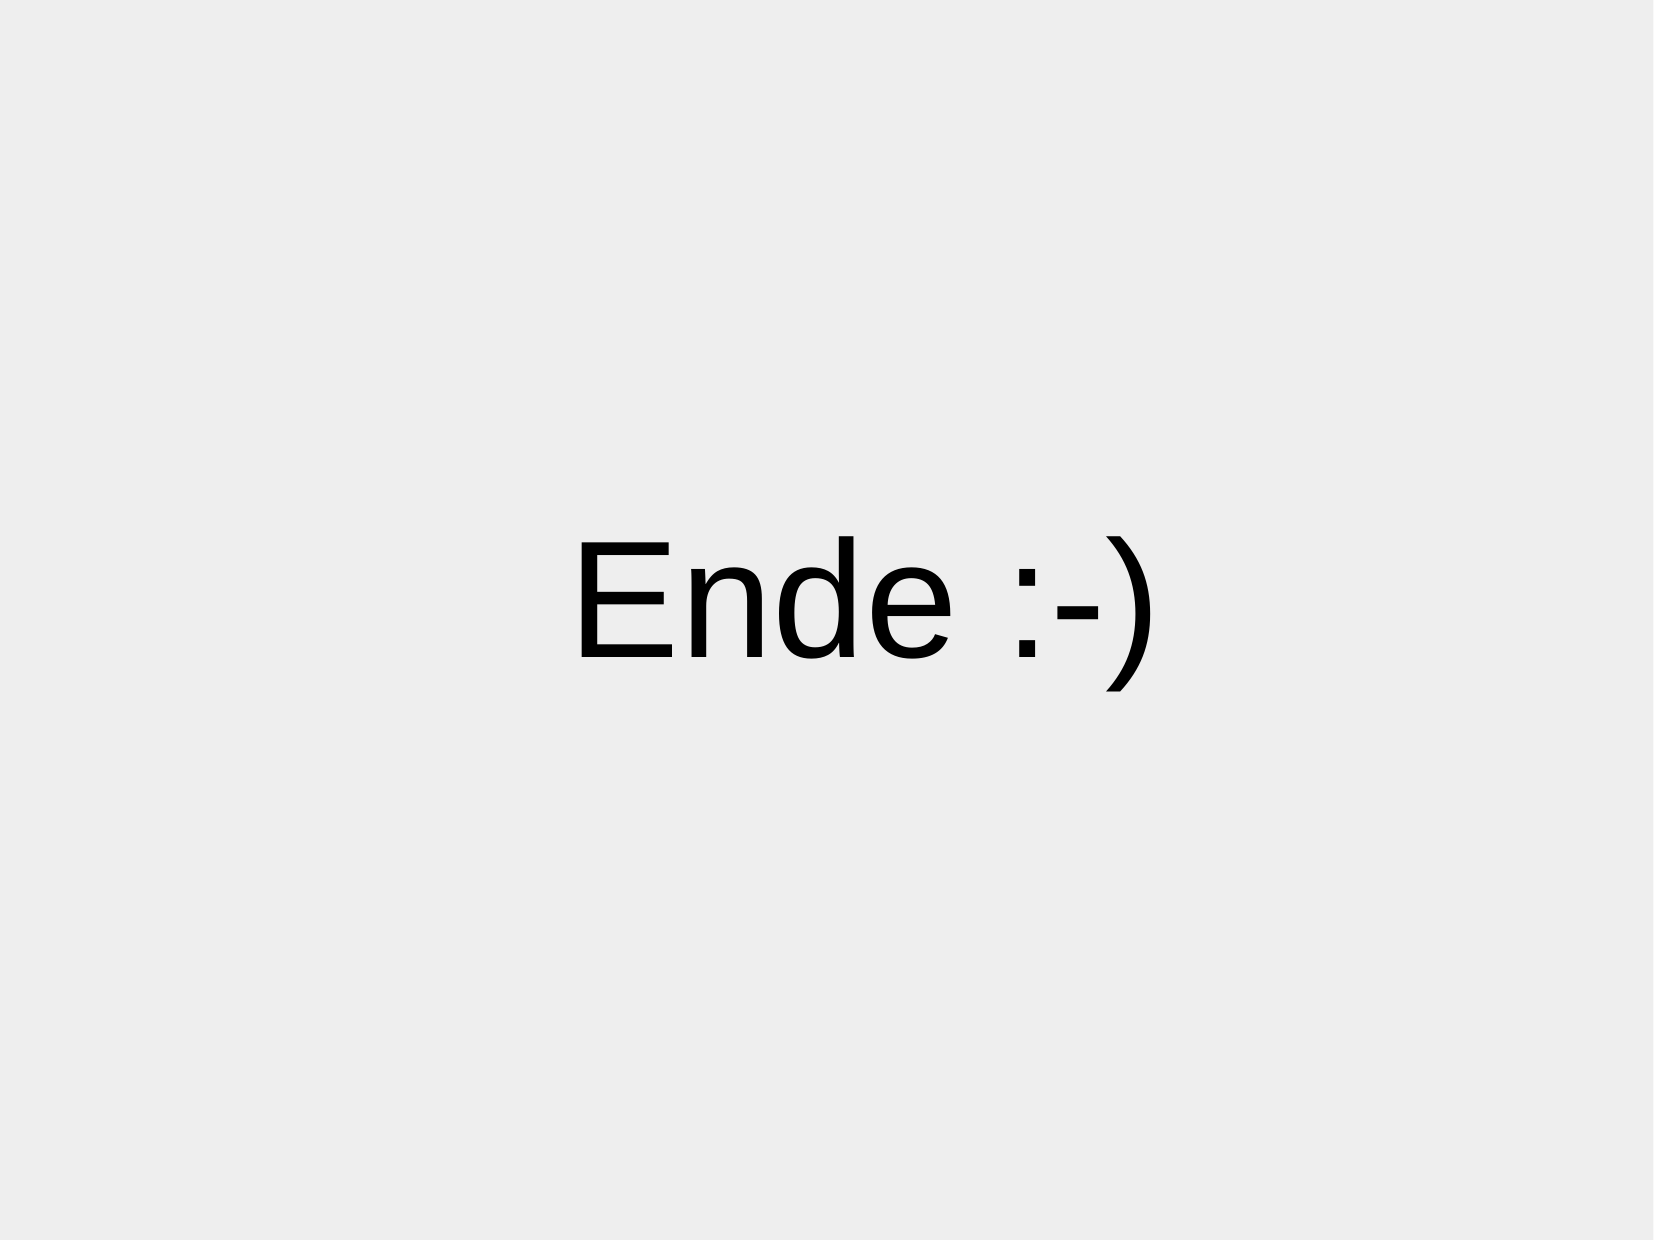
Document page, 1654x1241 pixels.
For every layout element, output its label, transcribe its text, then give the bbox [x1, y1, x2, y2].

list Ende :-) [82, 290, 1571, 1010]
